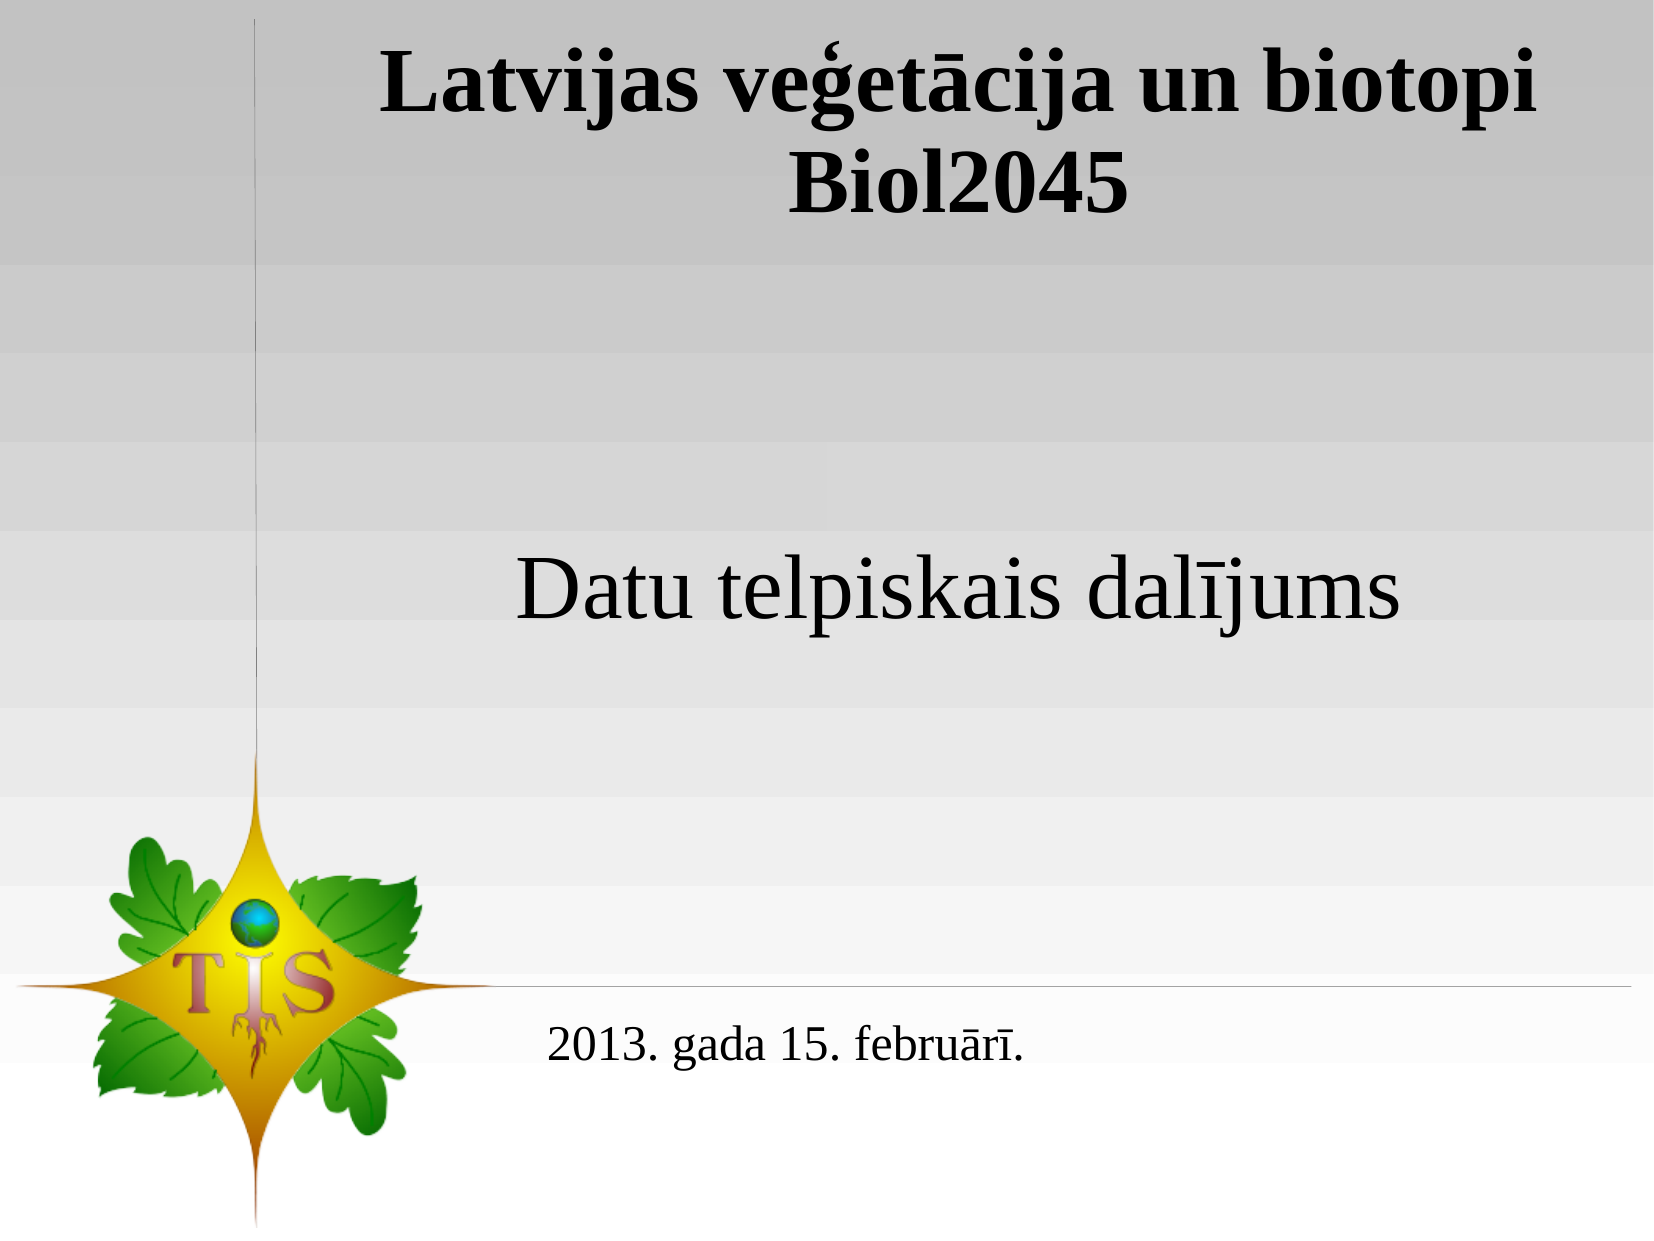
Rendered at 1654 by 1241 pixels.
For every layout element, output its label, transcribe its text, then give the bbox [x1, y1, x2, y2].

title Datu telpiskais dalījums [295, 314, 1625, 861]
picture [0, 0, 1654, 1241]
list 2013. gada 15. februārī. [476, 1015, 1654, 1241]
